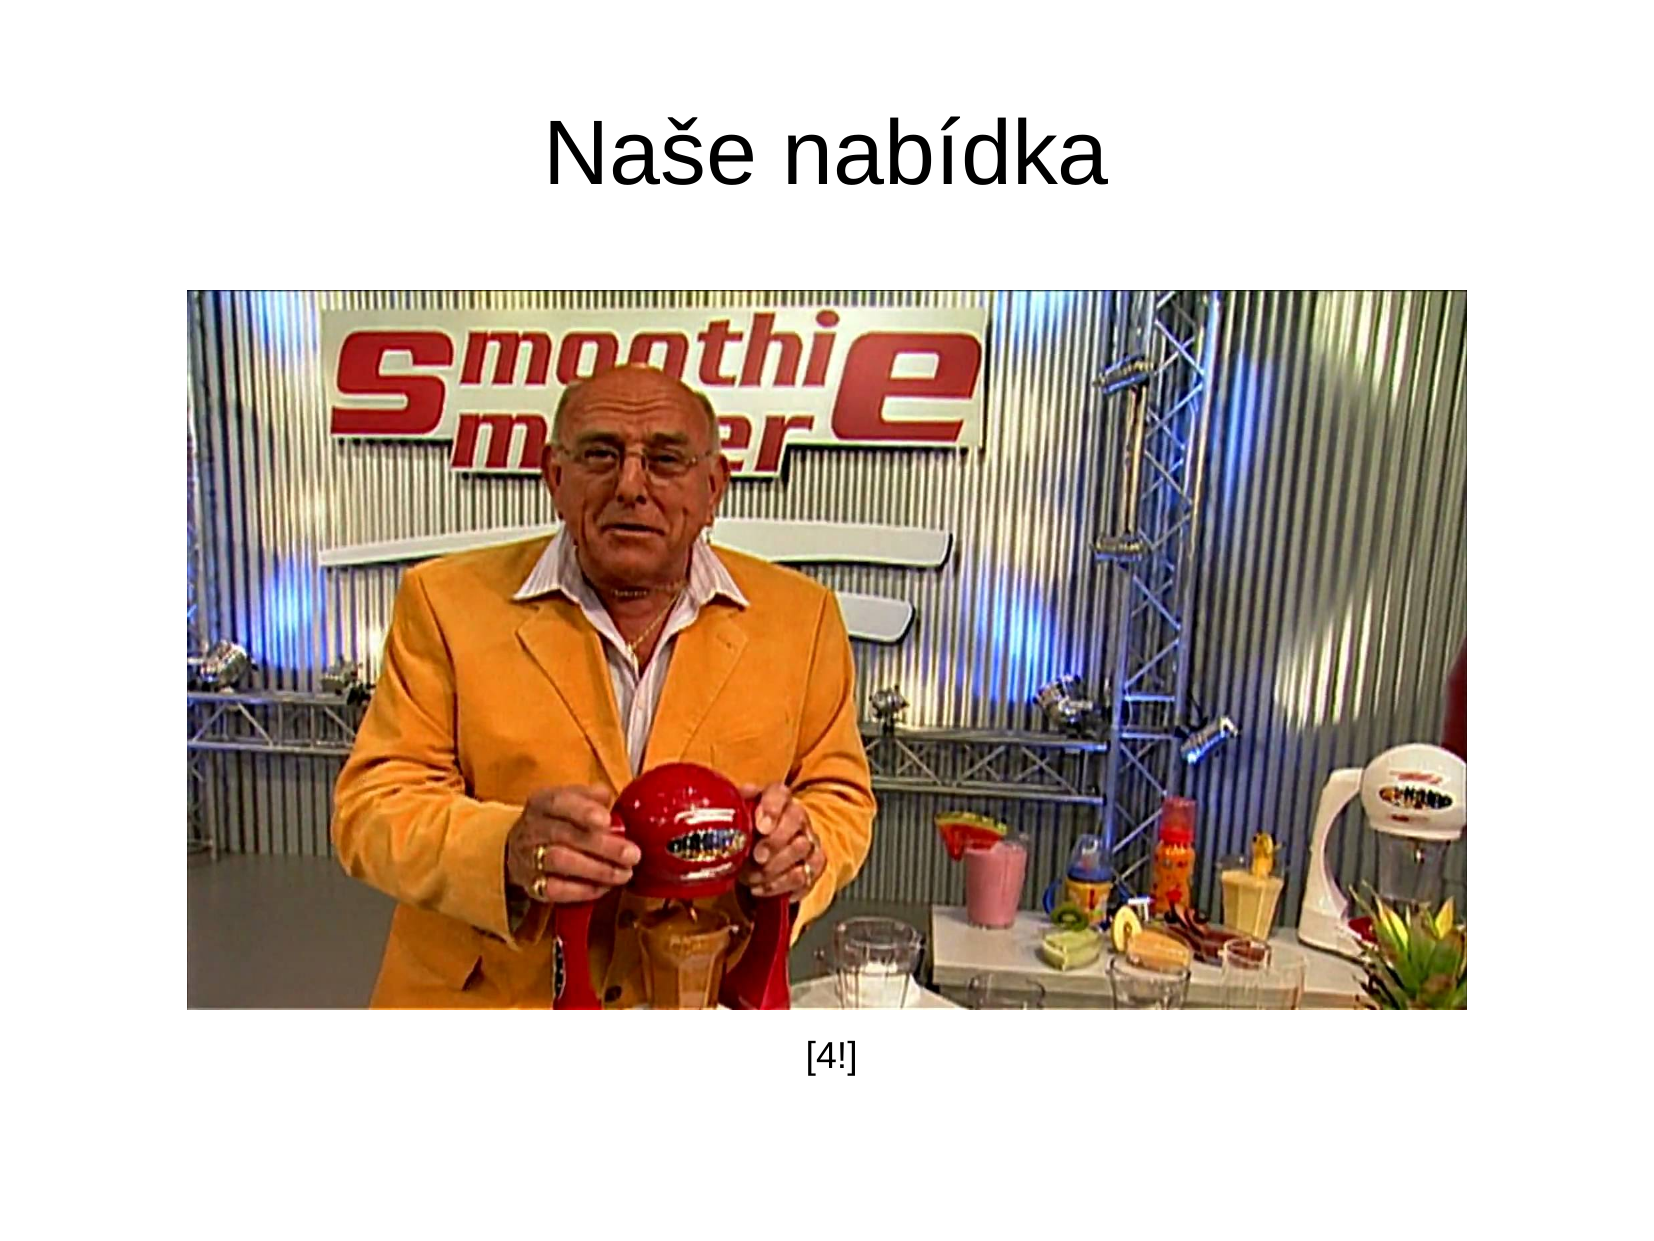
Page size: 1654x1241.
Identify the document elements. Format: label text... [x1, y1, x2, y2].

picture [187, 290, 1467, 1010]
text_box [4!] [790, 1027, 873, 1085]
title Naše nabídka [82, 49, 1571, 257]
